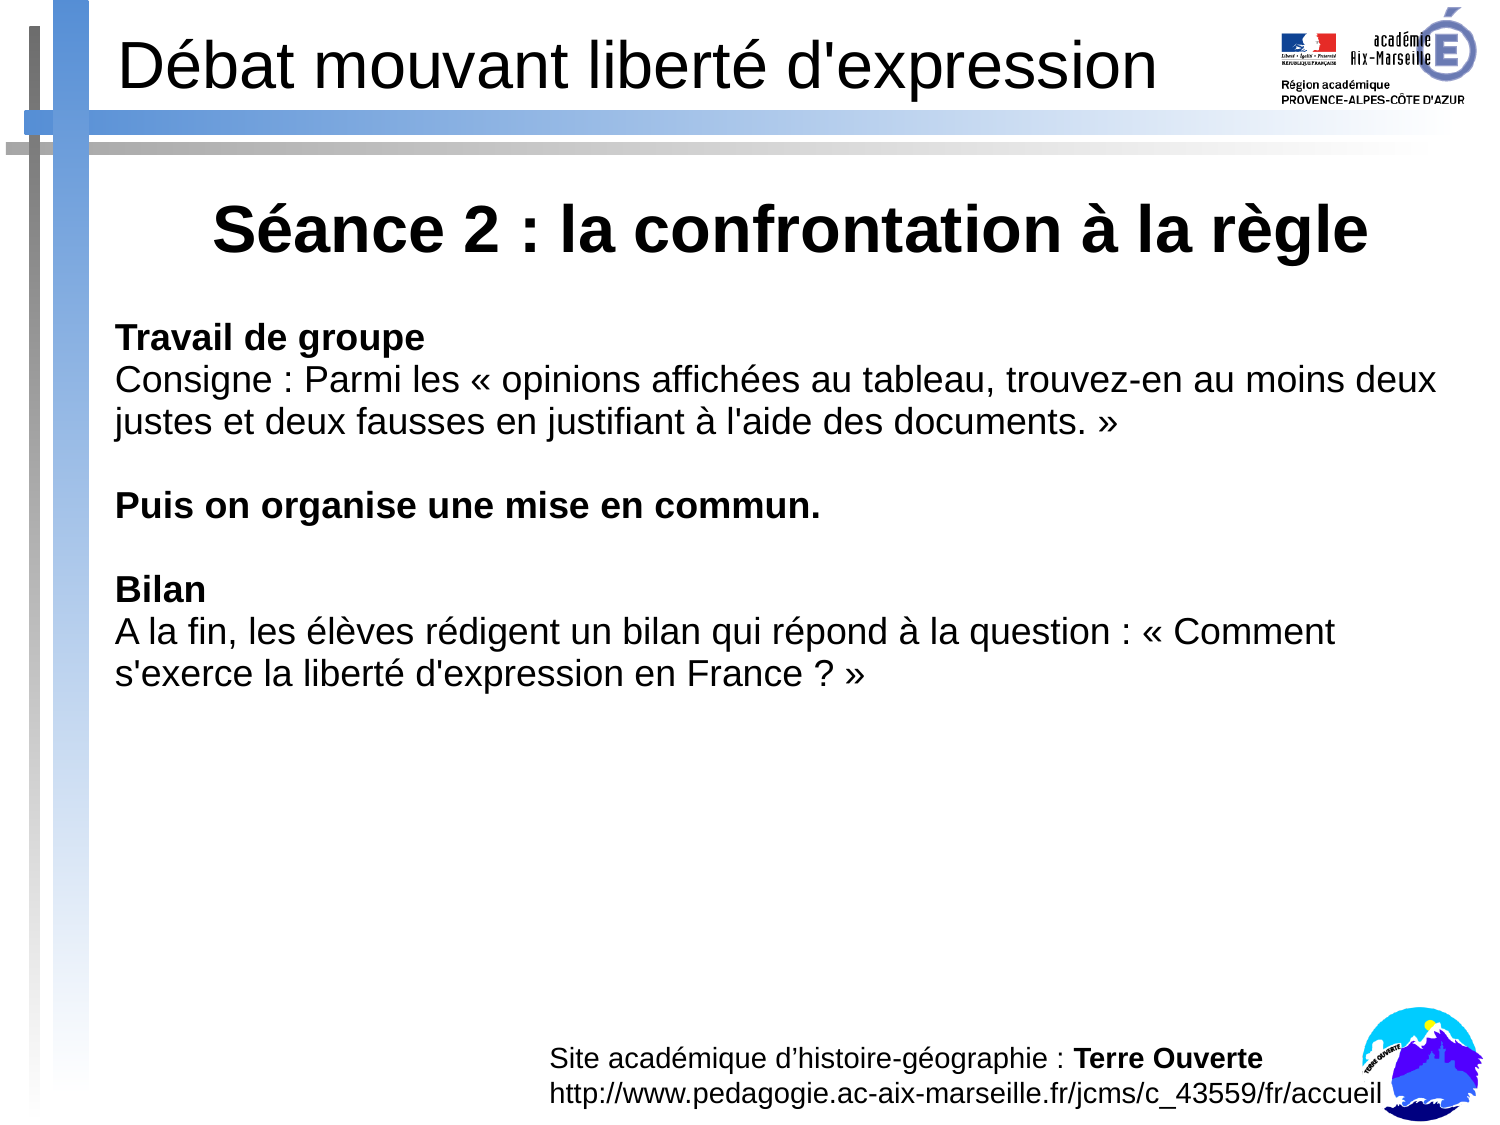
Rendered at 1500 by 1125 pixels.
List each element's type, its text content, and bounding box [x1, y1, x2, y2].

text_box Travail de groupe Consigne : Parmi les « opinions affichées au tableau, trouvez-en au moins deux justes et deux fausses en justifiant à l'aide des documents. » Puis on organise une mise en commun. Bilan A la fin, les élèves rédigent un bilan qui répond à la question : « Comment s'exerce la liberté d'expression en France ? » [100, 267, 1465, 847]
text_box Débat mouvant liberté d'expression [102, 14, 1175, 110]
picture [1360, 1006, 1484, 1122]
picture [1269, 0, 1484, 114]
text_box Site académique d’histoire-géographie : Terre Ouverte http://www.pedagogie.ac-aix-marseille.fr/jcms/c_43559/fr/accueil [534, 1031, 1399, 1117]
text_box [5, 0, 1454, 1121]
text_box Séance 2 : la confrontation à la règle [100, 178, 1484, 274]
